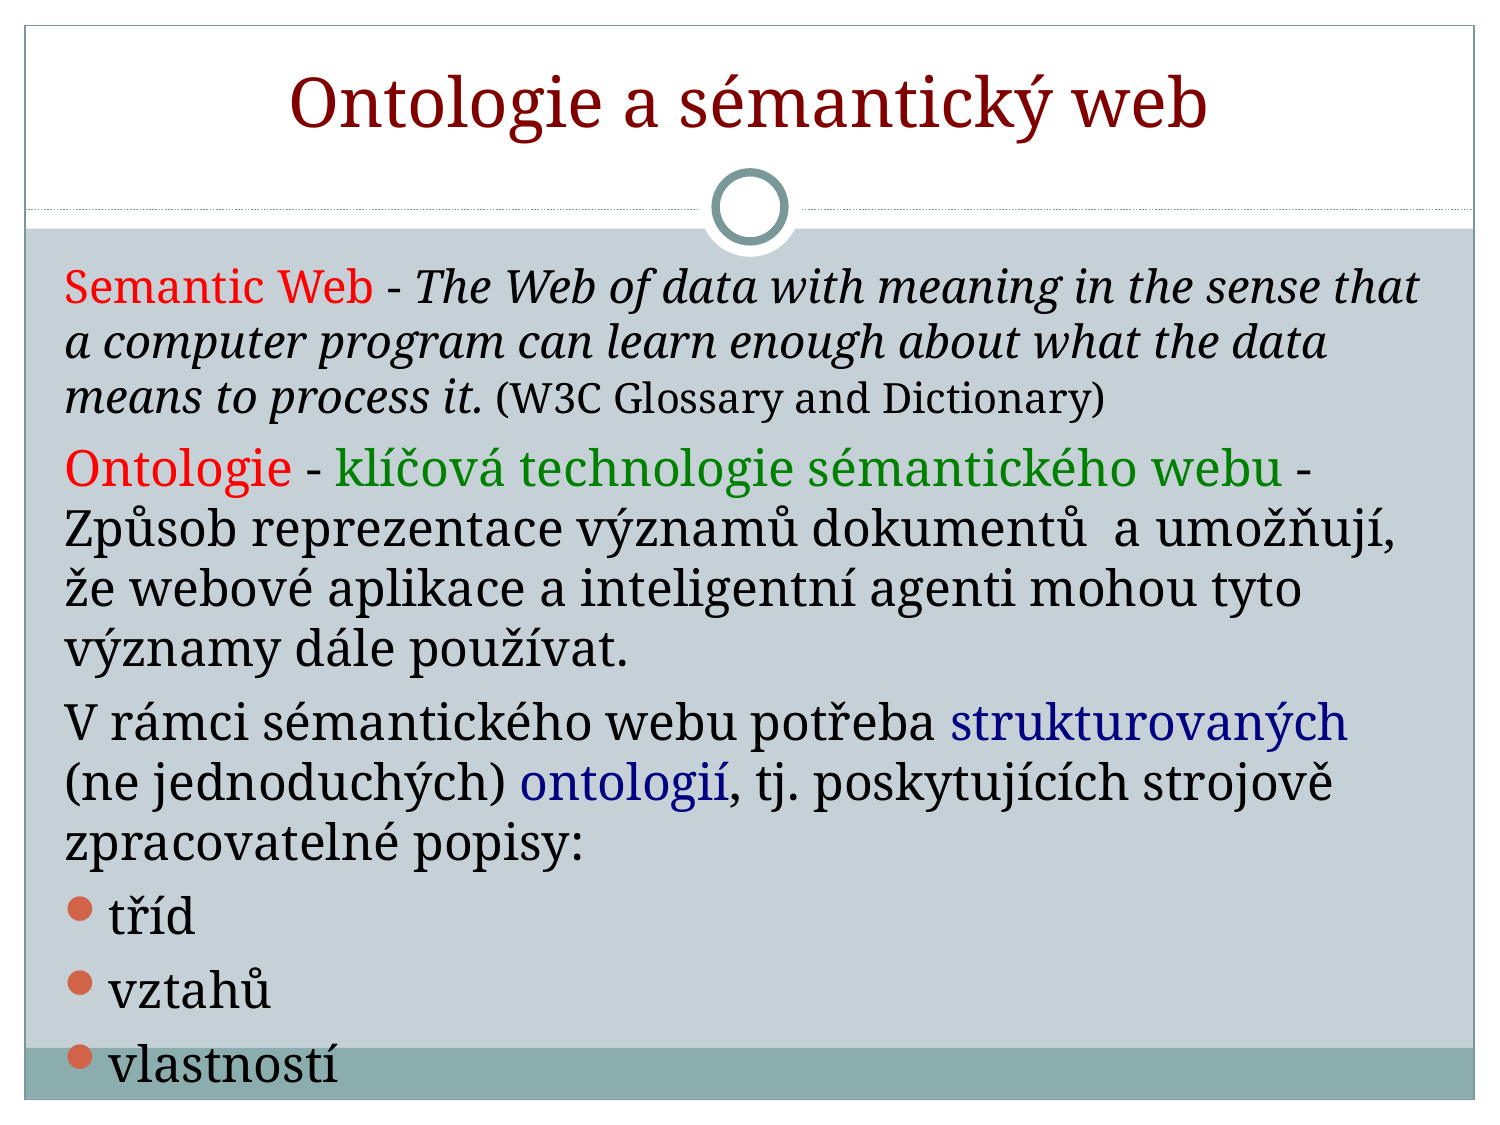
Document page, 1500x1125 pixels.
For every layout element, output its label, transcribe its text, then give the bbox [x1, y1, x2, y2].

title Ontologie a sémantický web [49, 37, 1450, 163]
list Semantic Web - The Web of data with meaning in the sense that a computer program can learn enough about what the data means to process it. (W3C Glossary and Dictionary) Ontologie - klíčová technologie sémantického webu - Způsob reprezentace významů dokumentů a umožňují, že webové aplikace a inteligentní agenti mohou tyto významy dále používat. V rámci sémantického webu potřeba strukturovaných (ne jednoduchých) ontologií, tj. poskytujících strojově zpracovatelné popisy: tříd vztahů vlastností [49, 249, 1450, 1125]
